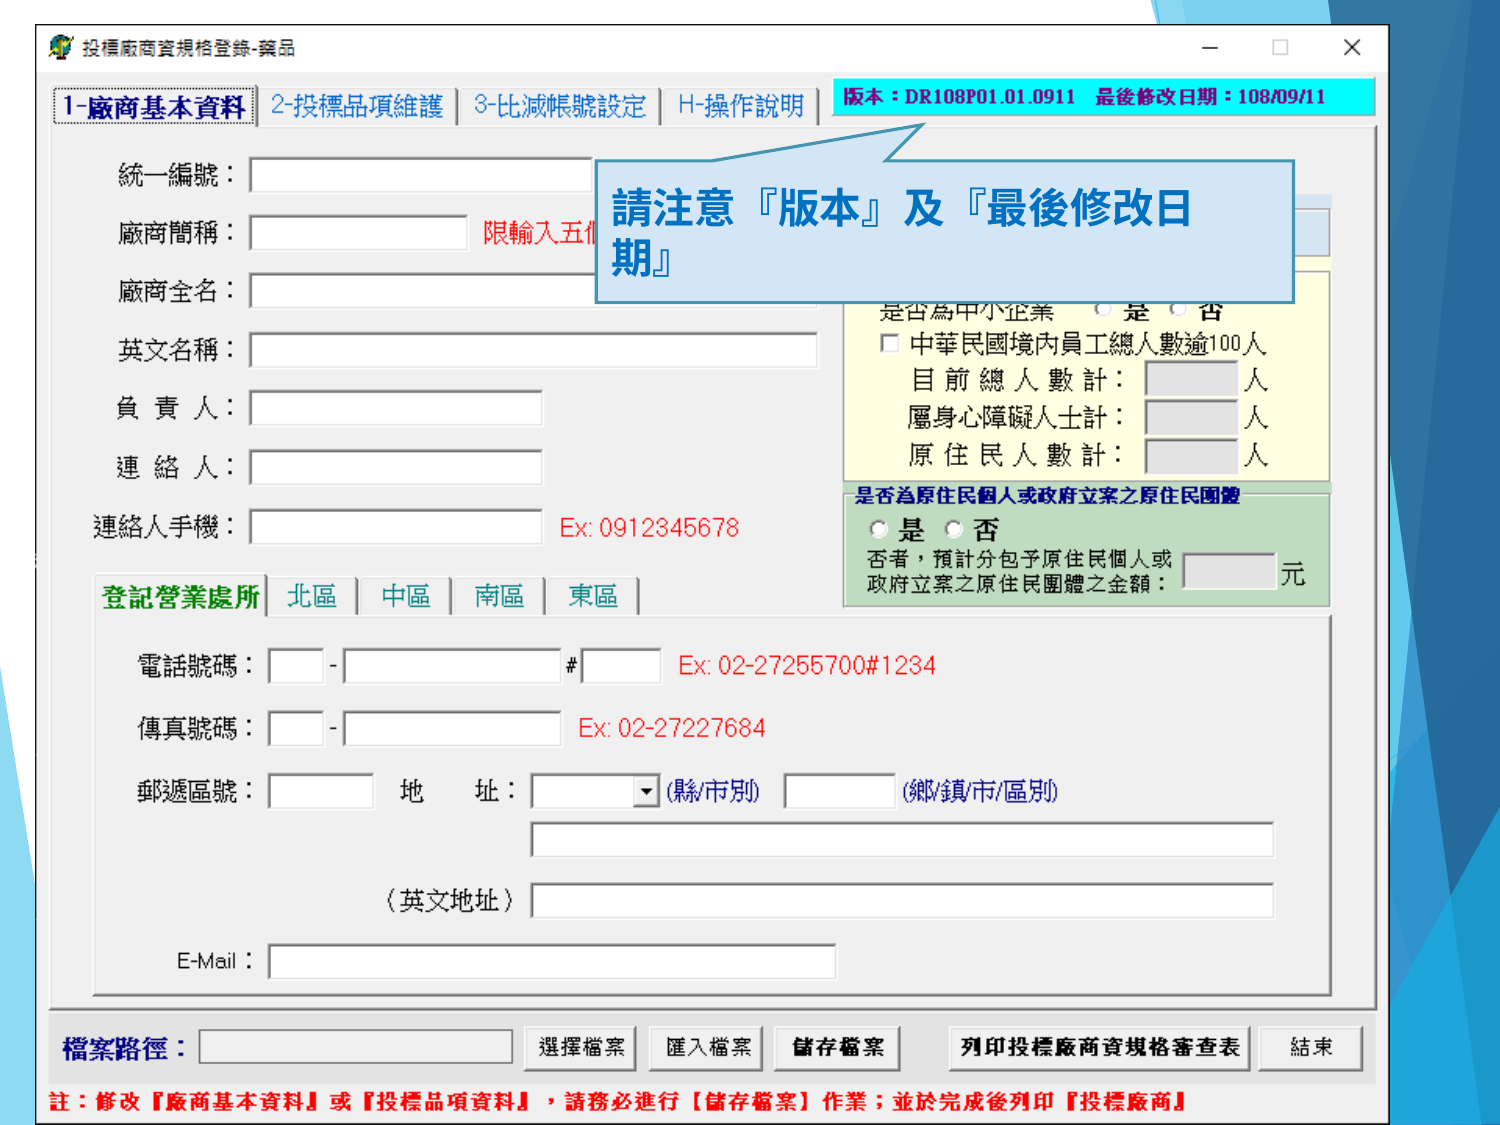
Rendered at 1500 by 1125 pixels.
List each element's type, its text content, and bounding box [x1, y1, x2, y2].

picture [35, 24, 1390, 1125]
text_box 請注意『版本』及『最後修改日期』 [596, 124, 1294, 303]
